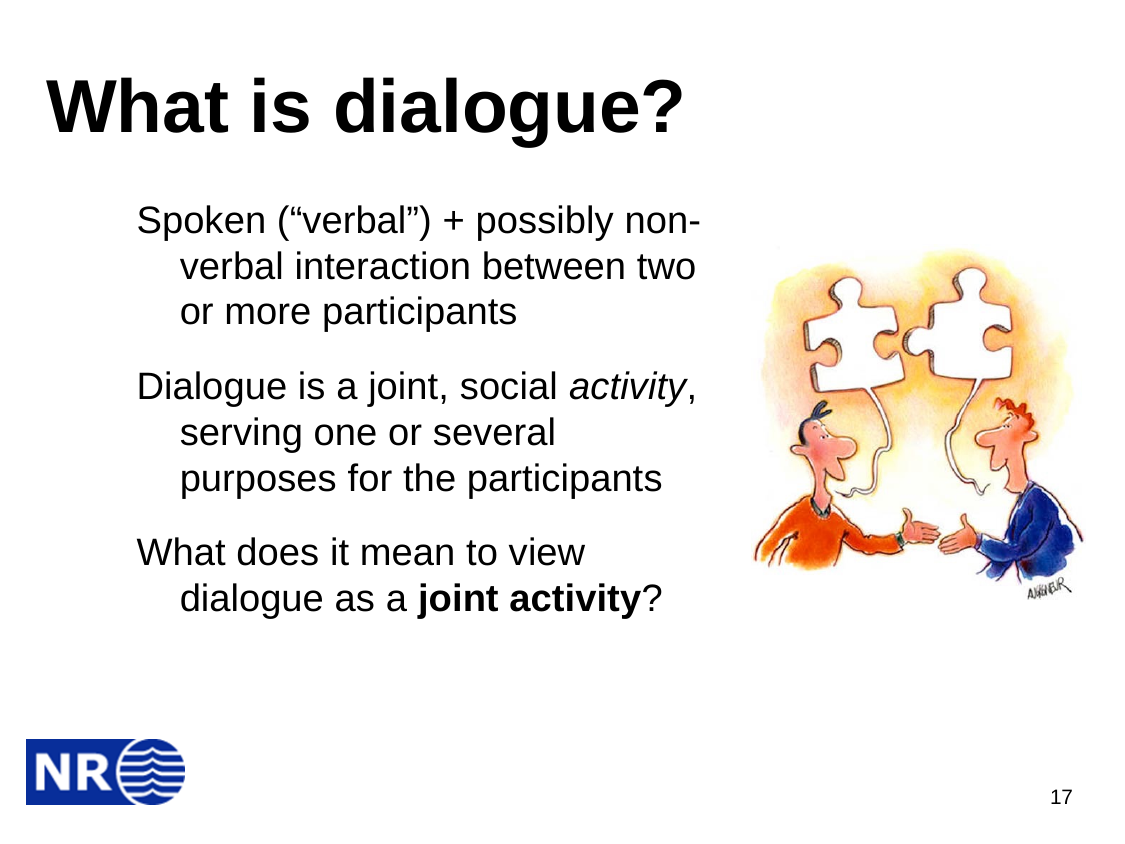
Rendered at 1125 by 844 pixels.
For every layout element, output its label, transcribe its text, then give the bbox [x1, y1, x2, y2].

list Spoken (“verbal”) + possibly non-verbal interaction between two or more participants Dialogue is a joint, social activity, serving one or several purposes for the participants What does it mean to view dialogue as a joint activity? [30, 187, 740, 694]
text_box [1035, 776, 1095, 812]
picture [751, 244, 1086, 600]
title What is dialogue? [30, 32, 1095, 157]
